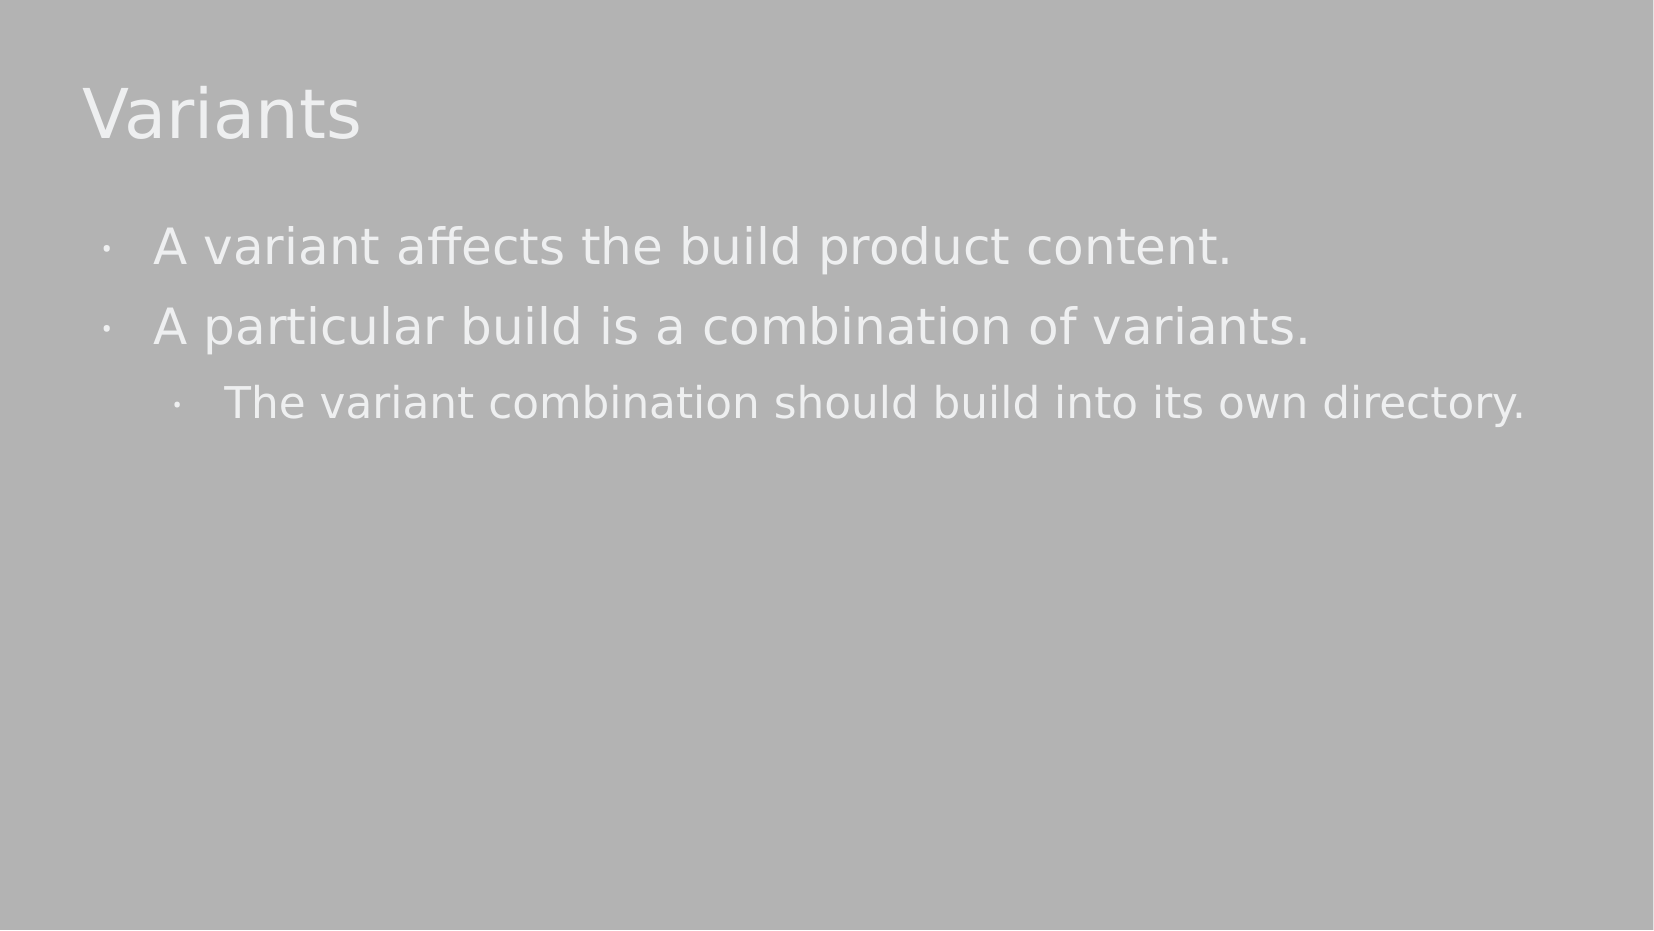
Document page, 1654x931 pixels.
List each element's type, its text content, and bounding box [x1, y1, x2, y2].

list A variant affects the build product content. A particular build is a combination of variants. The variant combination should build into its own directory. [82, 217, 1571, 758]
title Variants [82, 37, 1571, 193]
